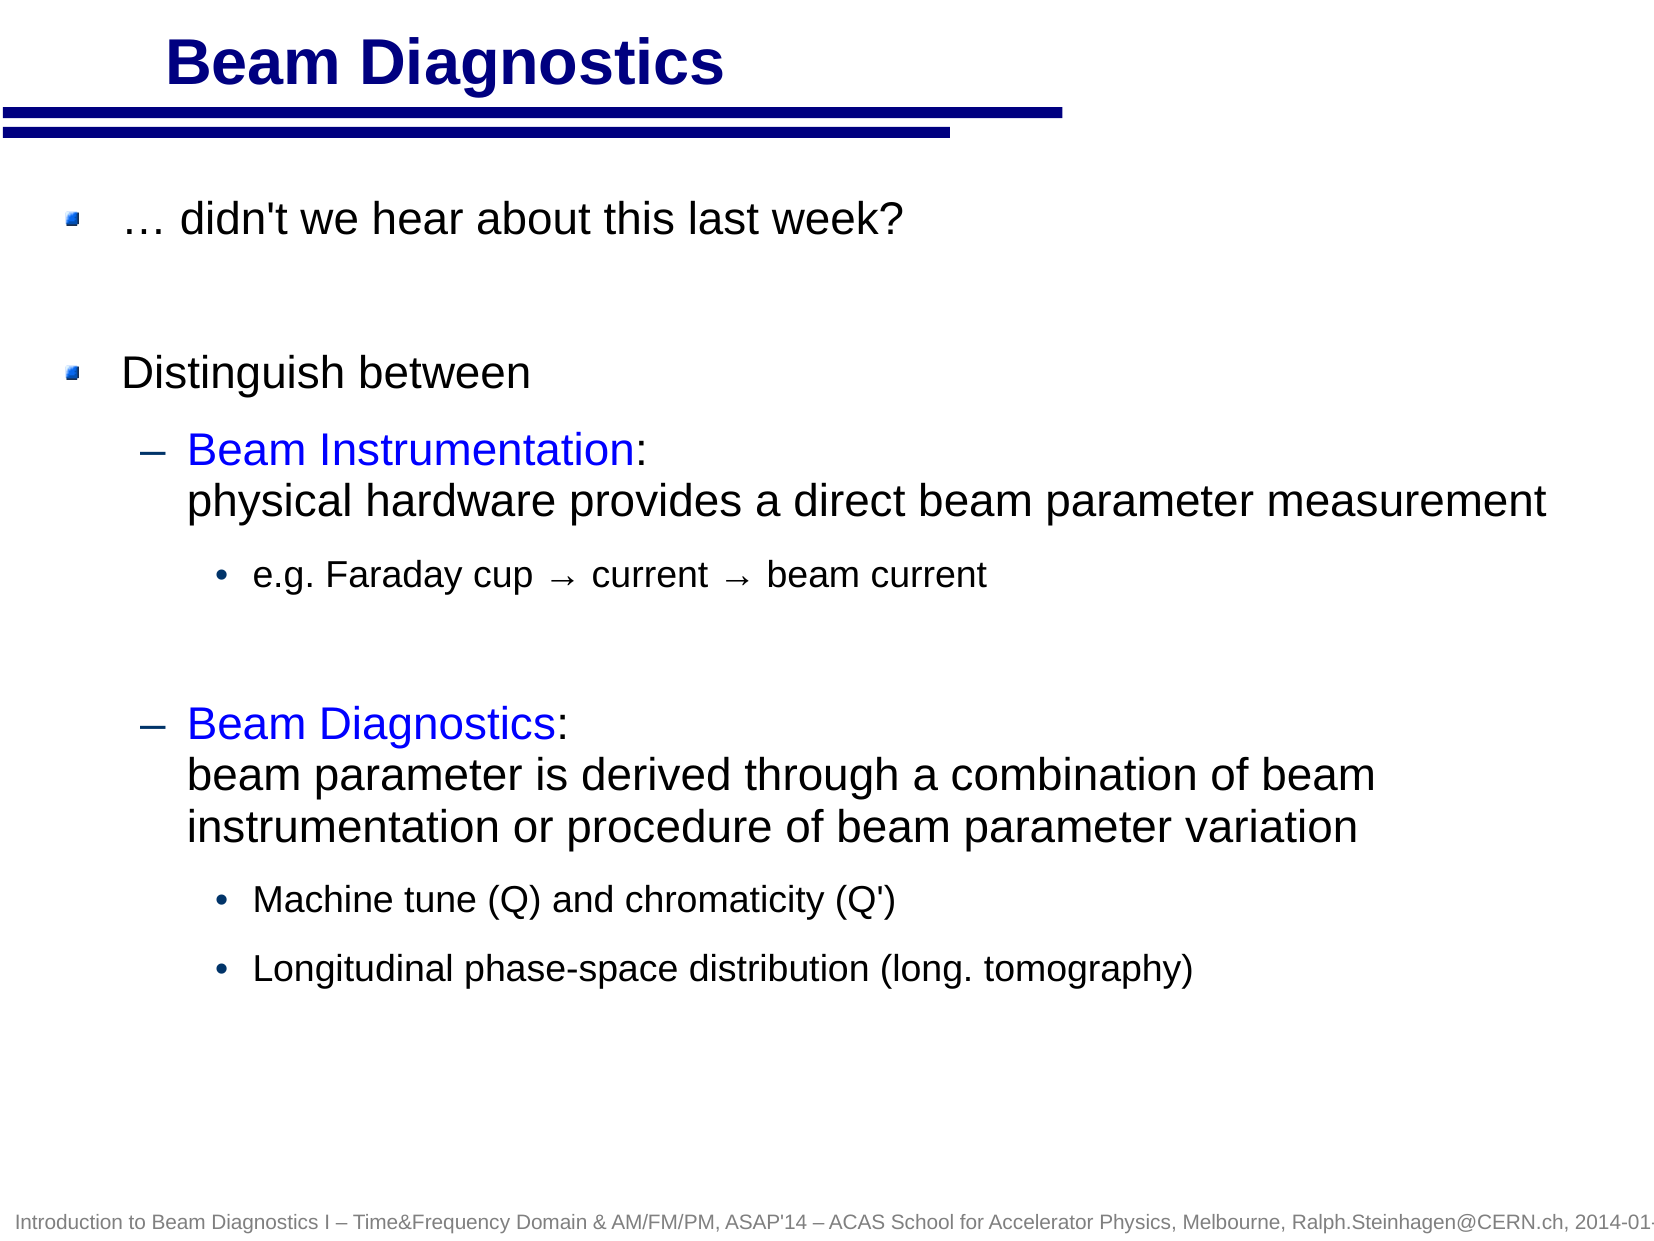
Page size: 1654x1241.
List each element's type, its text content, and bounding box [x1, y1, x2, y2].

title Beam Diagnostics [165, 0, 1323, 124]
list … didn't we hear about this last week? Distinguish between Beam Instrumentation: physical hardware provides a direct beam parameter measurement e.g. Faraday cup → current → beam current Beam Diagnostics: beam parameter is derived through a combination of beam instrumentation or procedure of beam parameter variation Machine tune (Q) and chromaticity (Q') Longitudinal phase-space distribution (long. tomography) [65, 192, 1628, 1205]
